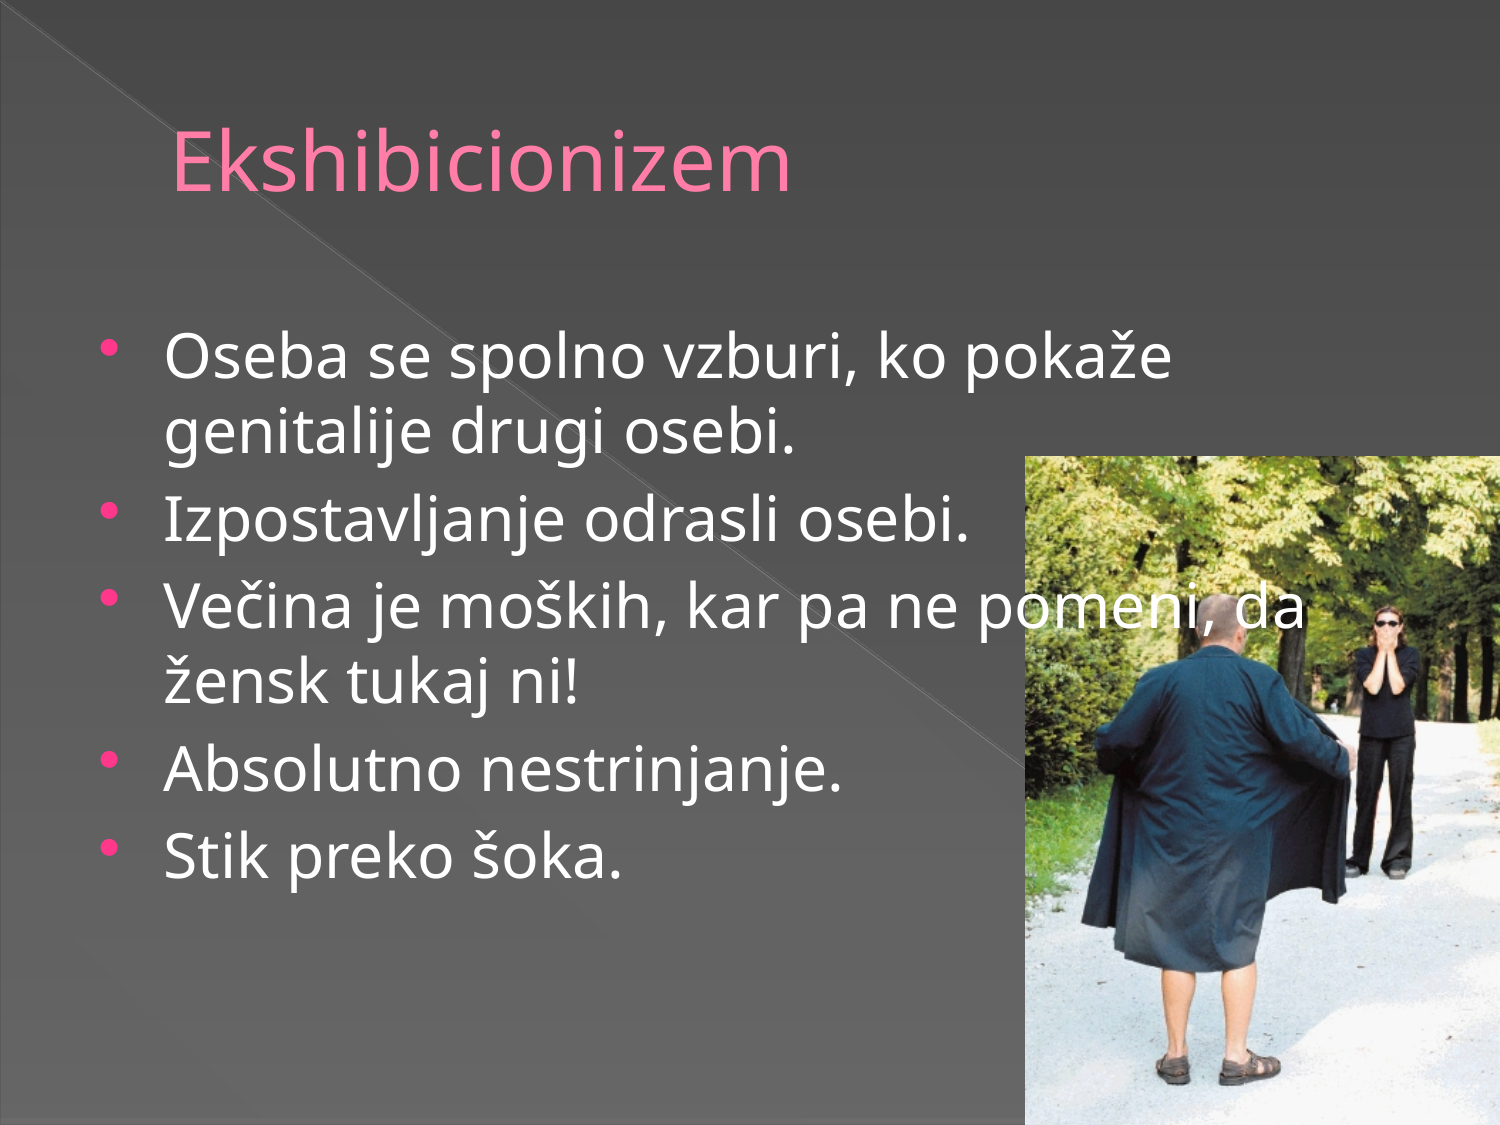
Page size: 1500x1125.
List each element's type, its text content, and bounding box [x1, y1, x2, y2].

title Ekshibicionizem [75, 43, 1425, 274]
picture [1025, 456, 1500, 1125]
list Oseba se spolno vzburi, ko pokaže genitalije drugi osebi. Izpostavljanje odrasli osebi. Večina je moških, kar pa ne pomeni, da žensk tukaj ni! Absolutno nestrinjanje. Stik preko šoka. [75, 308, 1425, 917]
